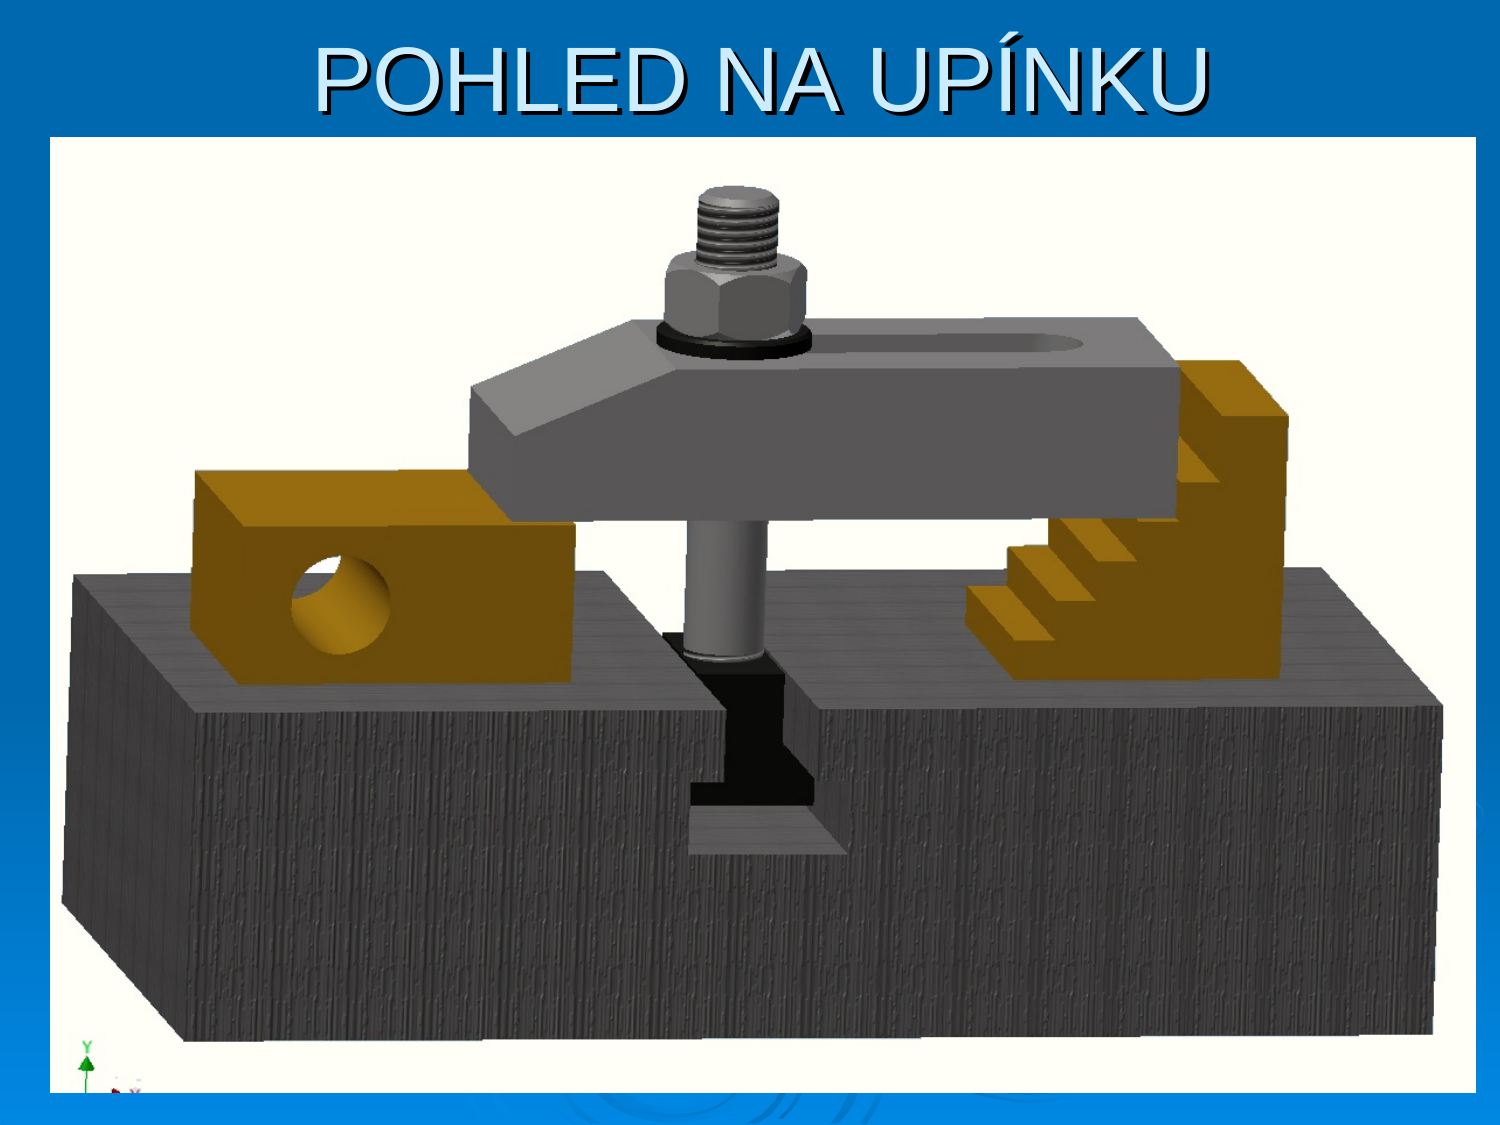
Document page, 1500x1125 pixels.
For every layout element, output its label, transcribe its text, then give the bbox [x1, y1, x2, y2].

picture [50, 137, 1476, 1093]
title POHLED NA UPÍNKU [75, 0, 1451, 137]
